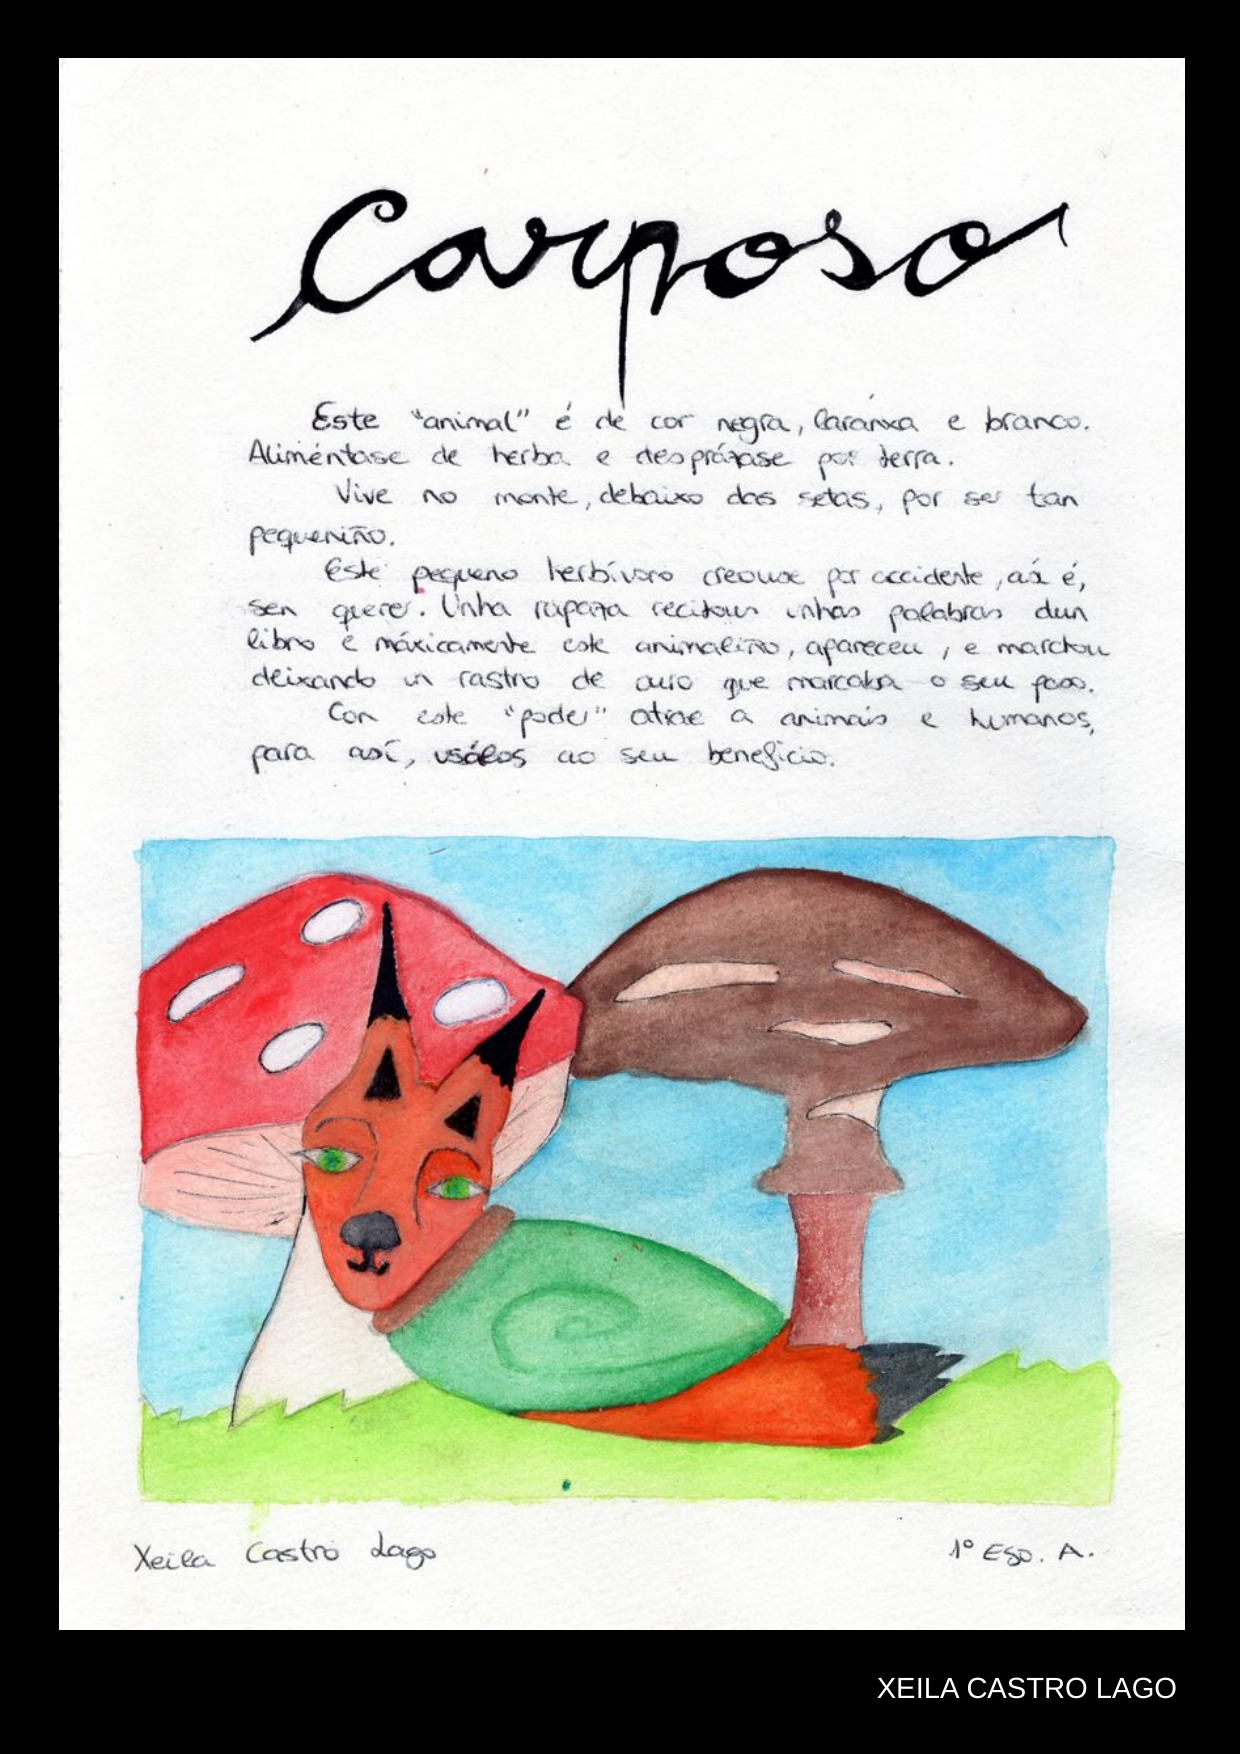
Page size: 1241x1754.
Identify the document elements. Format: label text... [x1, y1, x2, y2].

text_box XEILA CASTRO LAGO [862, 1665, 1211, 1725]
picture [59, 58, 1185, 1630]
